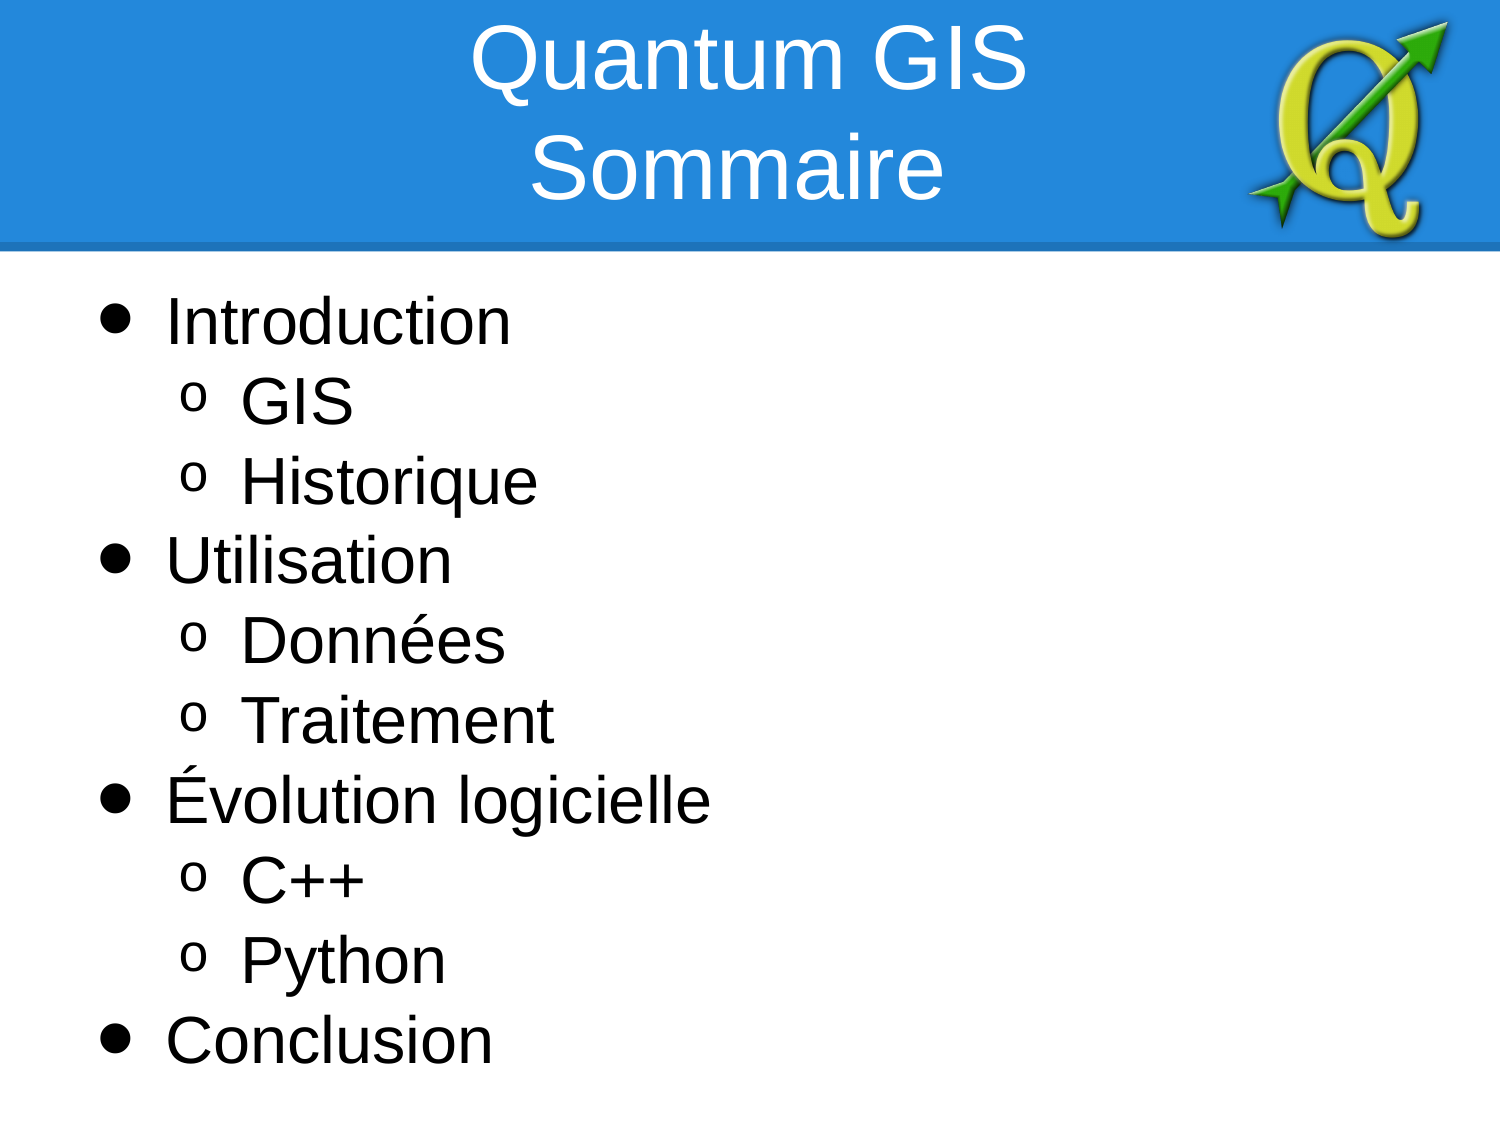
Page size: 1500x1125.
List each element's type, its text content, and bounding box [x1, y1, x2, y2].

text_box [1238, 10, 1459, 248]
list Introduction GIS Historique Utilisation Données Traitement Évolution logicielle C++ Python Conclusion [75, 262, 1425, 1093]
title Quantum GIS Sommaire [75, 0, 1425, 233]
